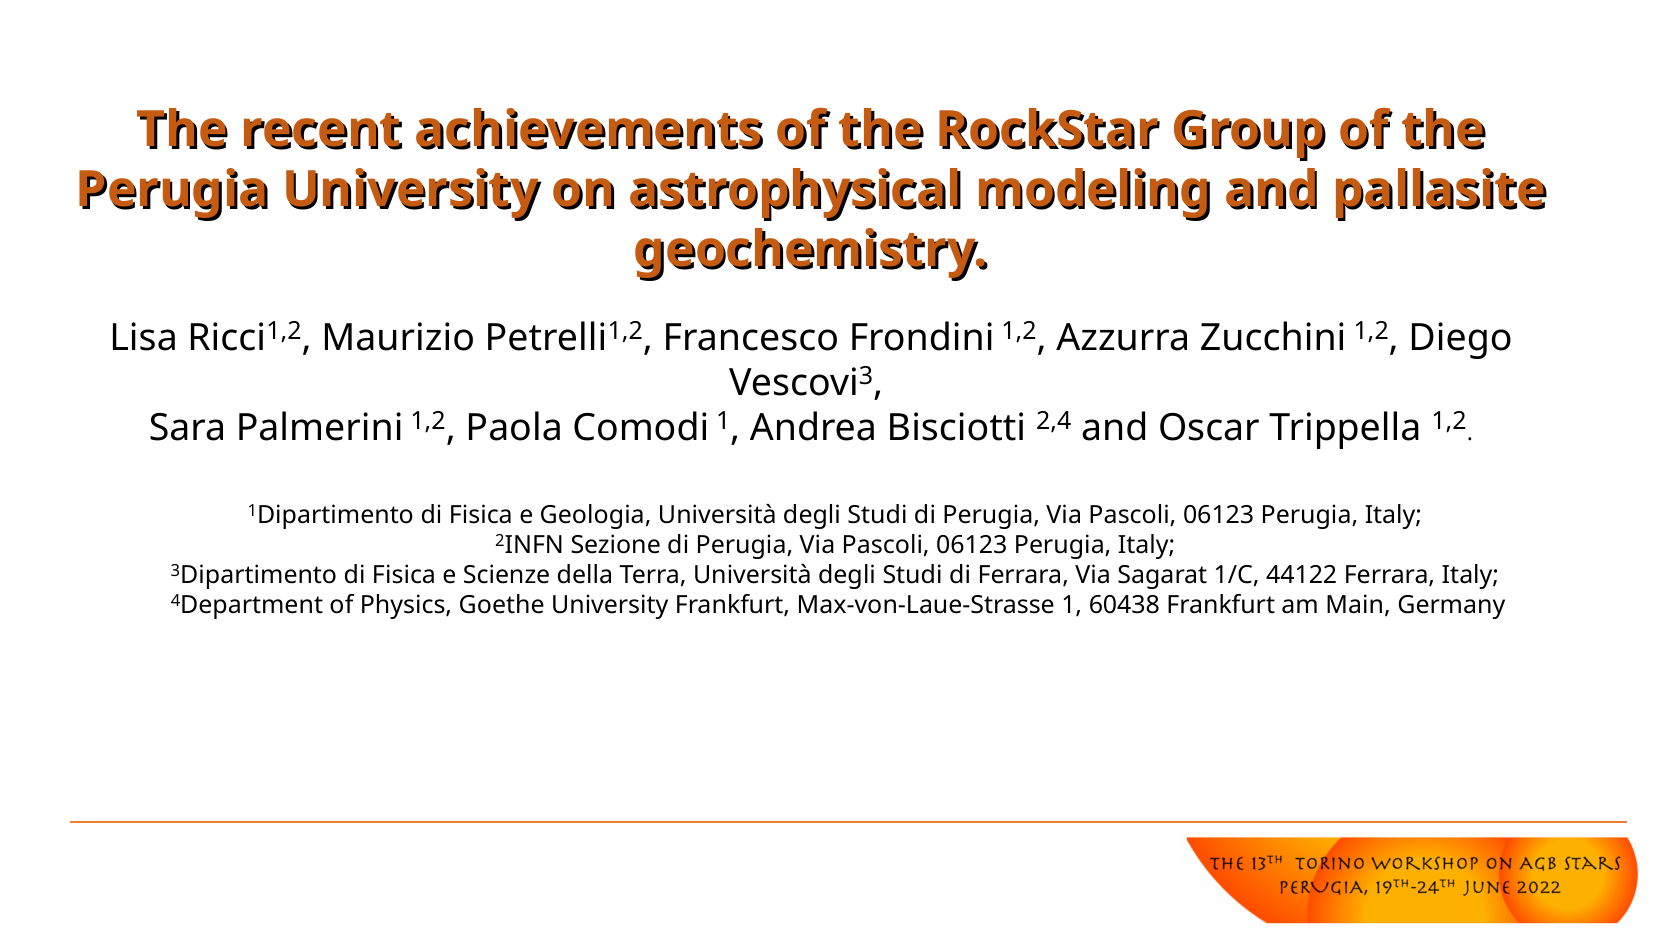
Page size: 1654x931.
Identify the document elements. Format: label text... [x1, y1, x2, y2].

text_box The recent achievements of the RockStar Group of the Perugia University on astrophysical modeling and pallasite geochemistry. [55, 89, 1568, 226]
picture [1180, 831, 1641, 931]
text_box Lisa Ricci1,2, Maurizio Petrelli1,2, Francesco Frondini 1,2, Azzurra Zucchini 1,2, Diego Vescovi3, Sara Palmerini 1,2, Paola Comodi 1, Andrea Bisciotti 2,4 and Oscar Trippella 1,2. [79, 305, 1543, 412]
text_box 1Dipartimento di Fisica e Geologia, Università degli Studi di Perugia, Via Pascoli, 06123 Perugia, Italy; 2INFN Sezione di Perugia, Via Pascoli, 06123 Perugia, Italy; 3Dipartimento di Fisica e Scienze della Terra, Università degli Studi di Ferrara, Via Sagarat 1/C, 44122 Ferrara, Italy; 4Department of Physics, Goethe University Frankfurt, Max-von-Laue-Strasse 1, 60438 Frankfurt am Main, Germany [55, 491, 1624, 628]
